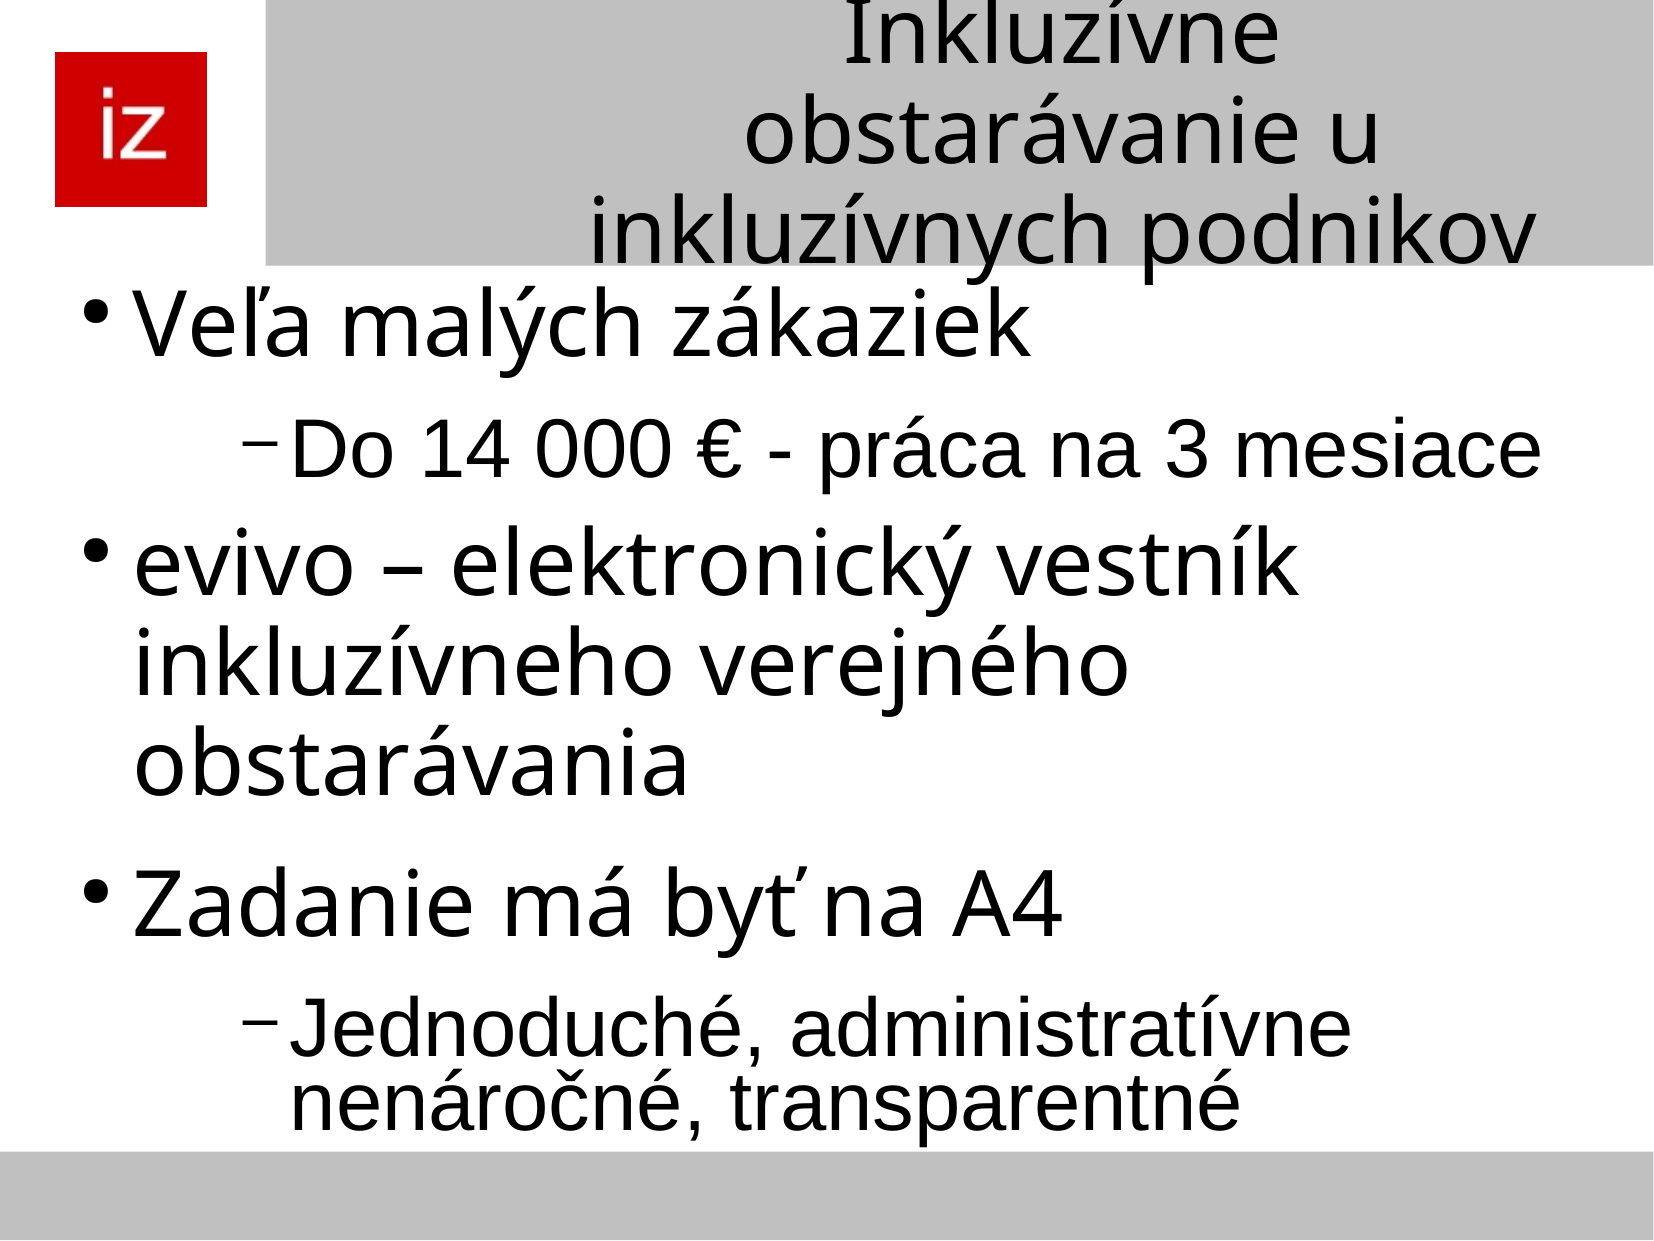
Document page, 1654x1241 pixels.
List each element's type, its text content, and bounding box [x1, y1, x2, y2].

title Inkluzívne obstarávanie u inkluzívnych podnikov [561, 29, 1565, 237]
list Veľa malých zákaziek Do 14 000 € - práca na 3 mesiace evivo – elektronický vestník inkluzívneho verejného obstarávania Zadanie má byť na A4 Jednoduché, administratívne nenáročné, transparentné [7, 276, 1654, 1058]
picture [55, 52, 207, 207]
